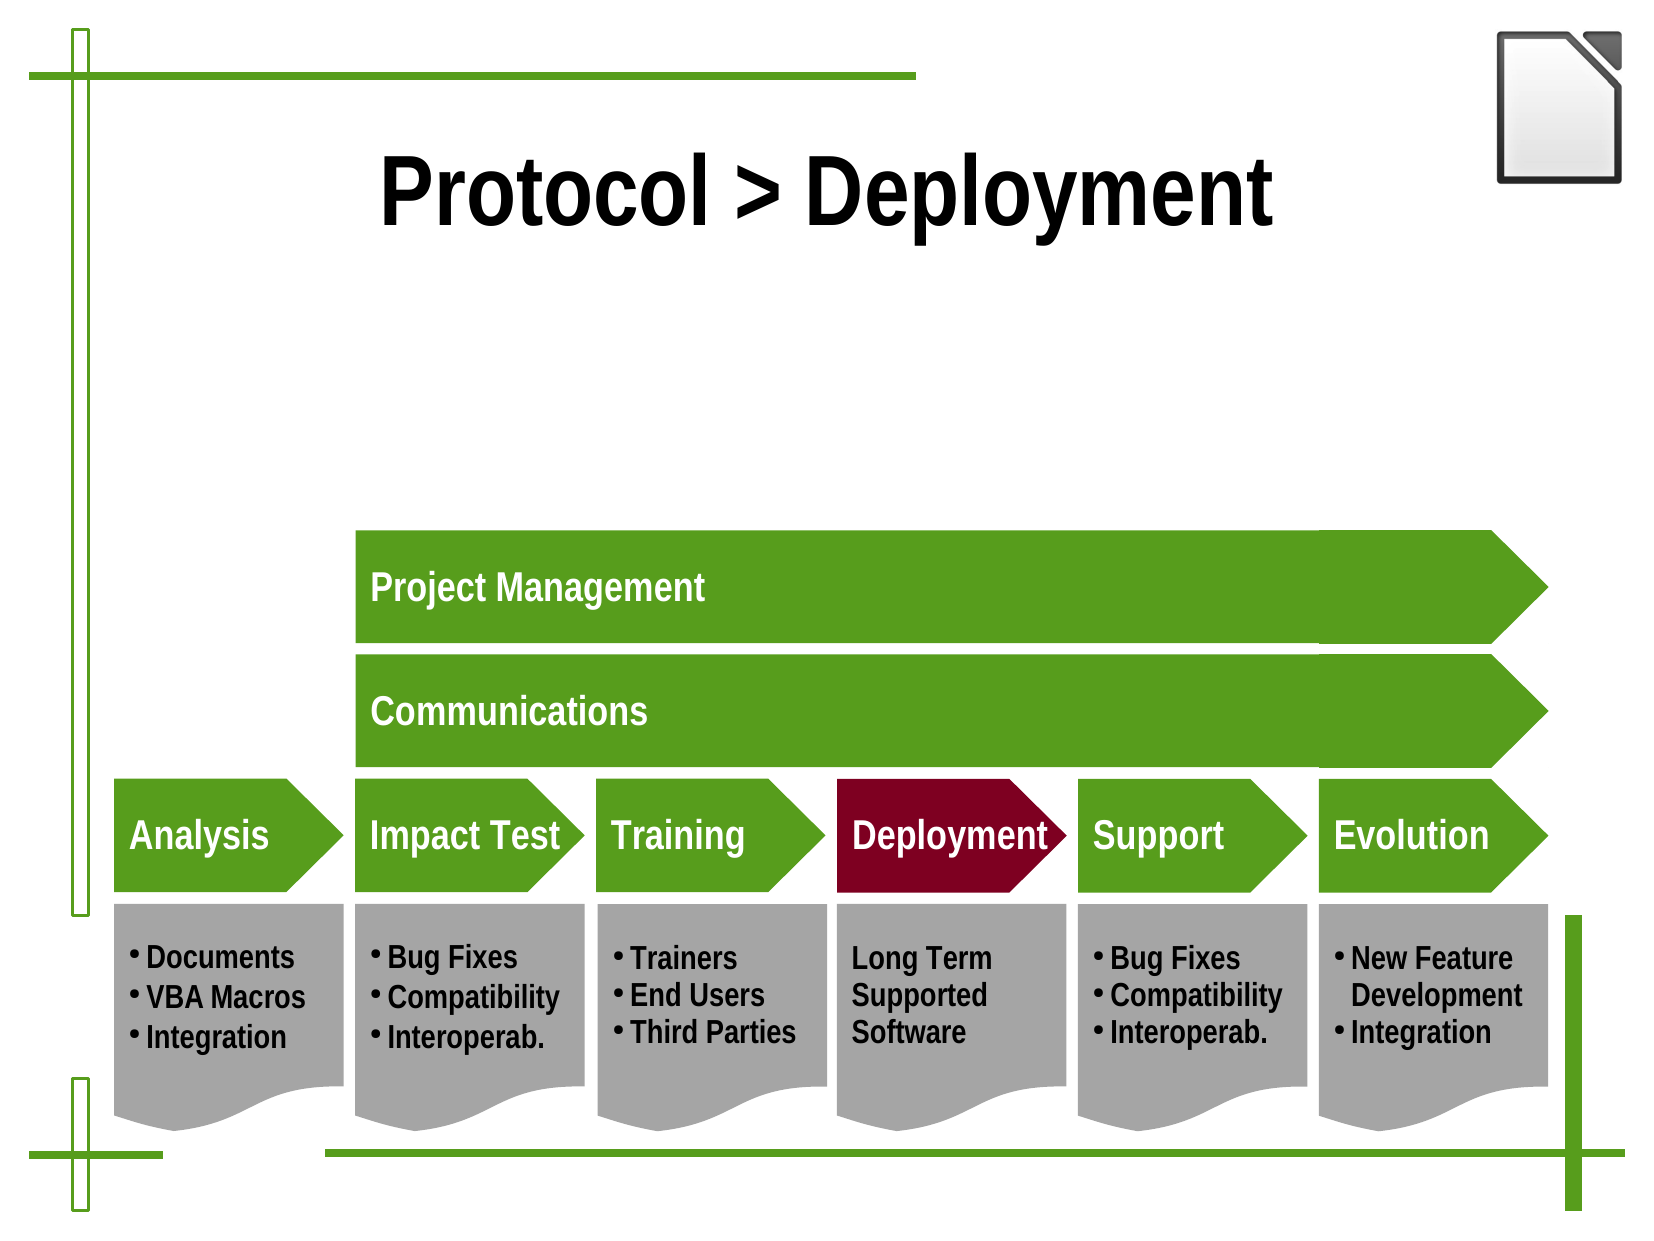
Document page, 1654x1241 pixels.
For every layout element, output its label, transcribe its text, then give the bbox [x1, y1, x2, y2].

text_box Support [1078, 778, 1308, 893]
text_box Deployment [837, 778, 1067, 893]
picture [1494, 29, 1624, 186]
text_box Training [596, 778, 826, 893]
text_box Bug Fixes Compatibility Interoperab. [1077, 904, 1308, 1132]
text_box Project Management [355, 530, 1549, 644]
text_box Analysis [114, 778, 344, 893]
title Protocol > Deployment [118, 118, 1536, 260]
text_box Trainers End Users Third Parties [597, 904, 828, 1132]
text_box Long Term Supported Software [836, 903, 1067, 1132]
text_box Evolution [1318, 778, 1549, 893]
text_box Communications [355, 654, 1549, 768]
text_box Documents VBA Macros Integration [114, 903, 344, 1132]
text_box Impact Test [355, 778, 585, 893]
text_box New Feature Development Integration [1318, 904, 1549, 1132]
text_box Bug Fixes Compatibility Interoperab. [355, 903, 585, 1132]
